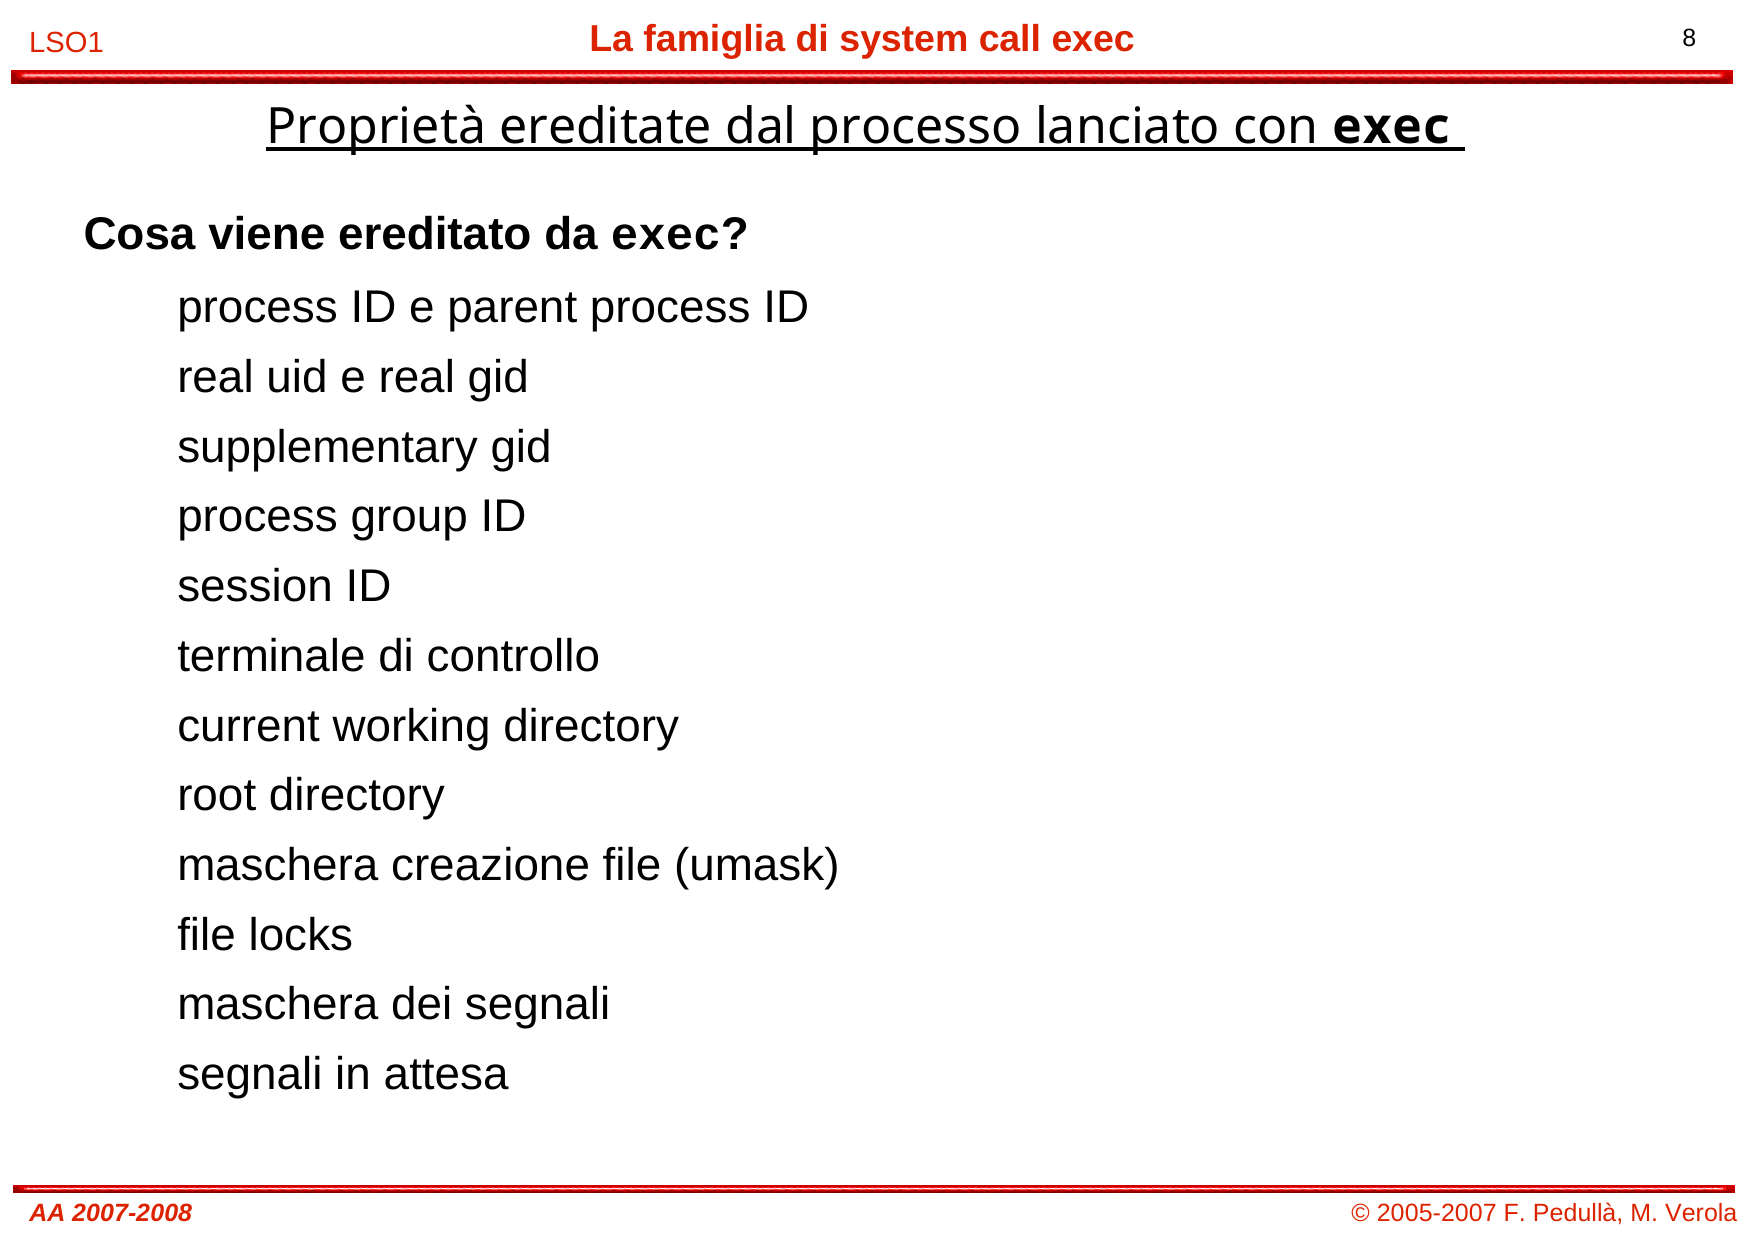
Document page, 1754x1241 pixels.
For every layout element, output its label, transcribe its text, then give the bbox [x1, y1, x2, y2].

picture [13, 1185, 1735, 1193]
title Proprietà ereditate dal processo lanciato con exec [153, 78, 1578, 174]
picture [11, 70, 1733, 84]
list Cosa viene ereditato da exec? process ID e parent process ID real uid e real gid supplementary gid process group ID session ID terminale di controllo current working directory root directory maschera creazione file (umask) file locks maschera dei segnali segnali in attesa [68, 196, 1706, 1104]
